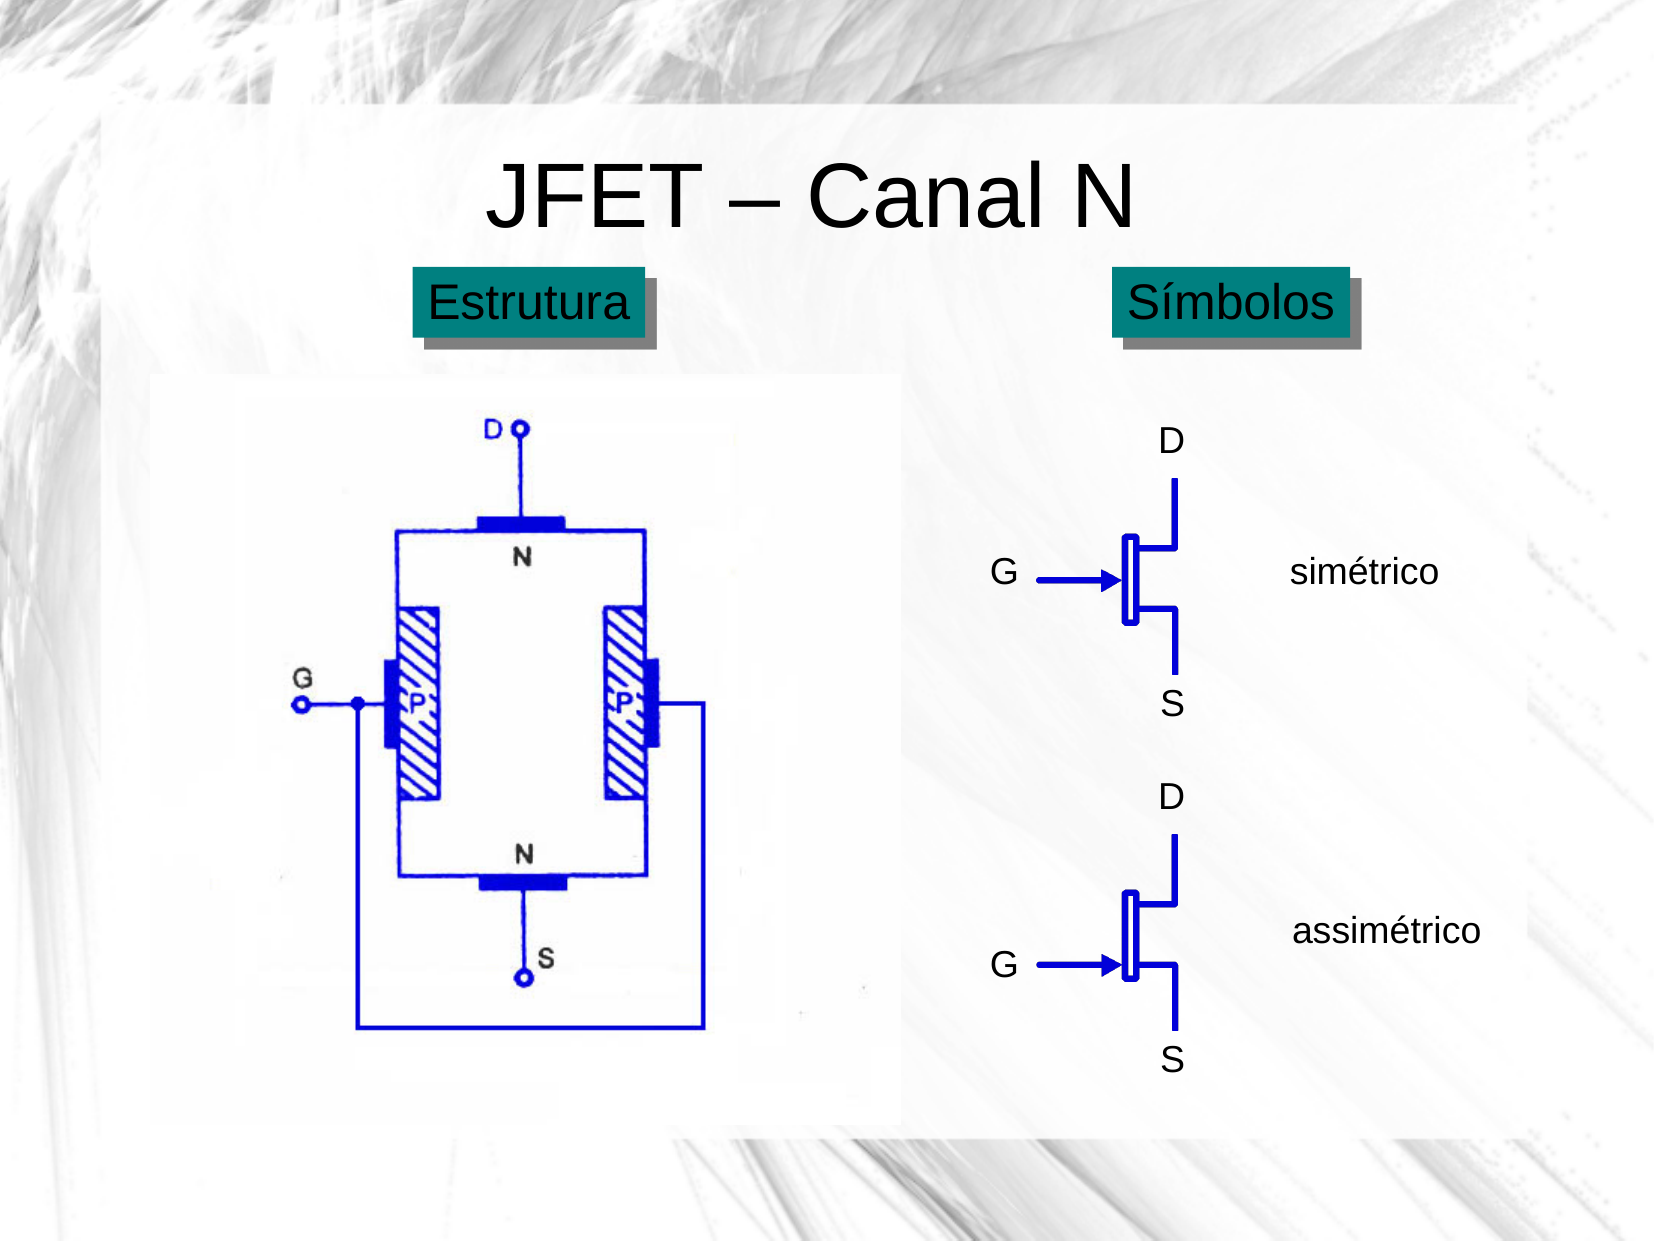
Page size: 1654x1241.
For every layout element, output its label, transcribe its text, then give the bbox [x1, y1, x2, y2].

text_box S [1145, 1030, 1201, 1088]
text_box D [1143, 768, 1201, 826]
text_box S [1145, 675, 1201, 732]
text_box G [975, 543, 1034, 601]
picture [0, 0, 1654, 1241]
text_box simétrico [1275, 543, 1455, 601]
text_box G [975, 936, 1034, 994]
text_box Símbolos [1112, 266, 1351, 338]
title JFET – Canal N [118, 112, 1506, 281]
text_box assimétrico [1277, 901, 1497, 959]
text_box D [1143, 412, 1201, 470]
text_box Estrutura [412, 266, 646, 338]
